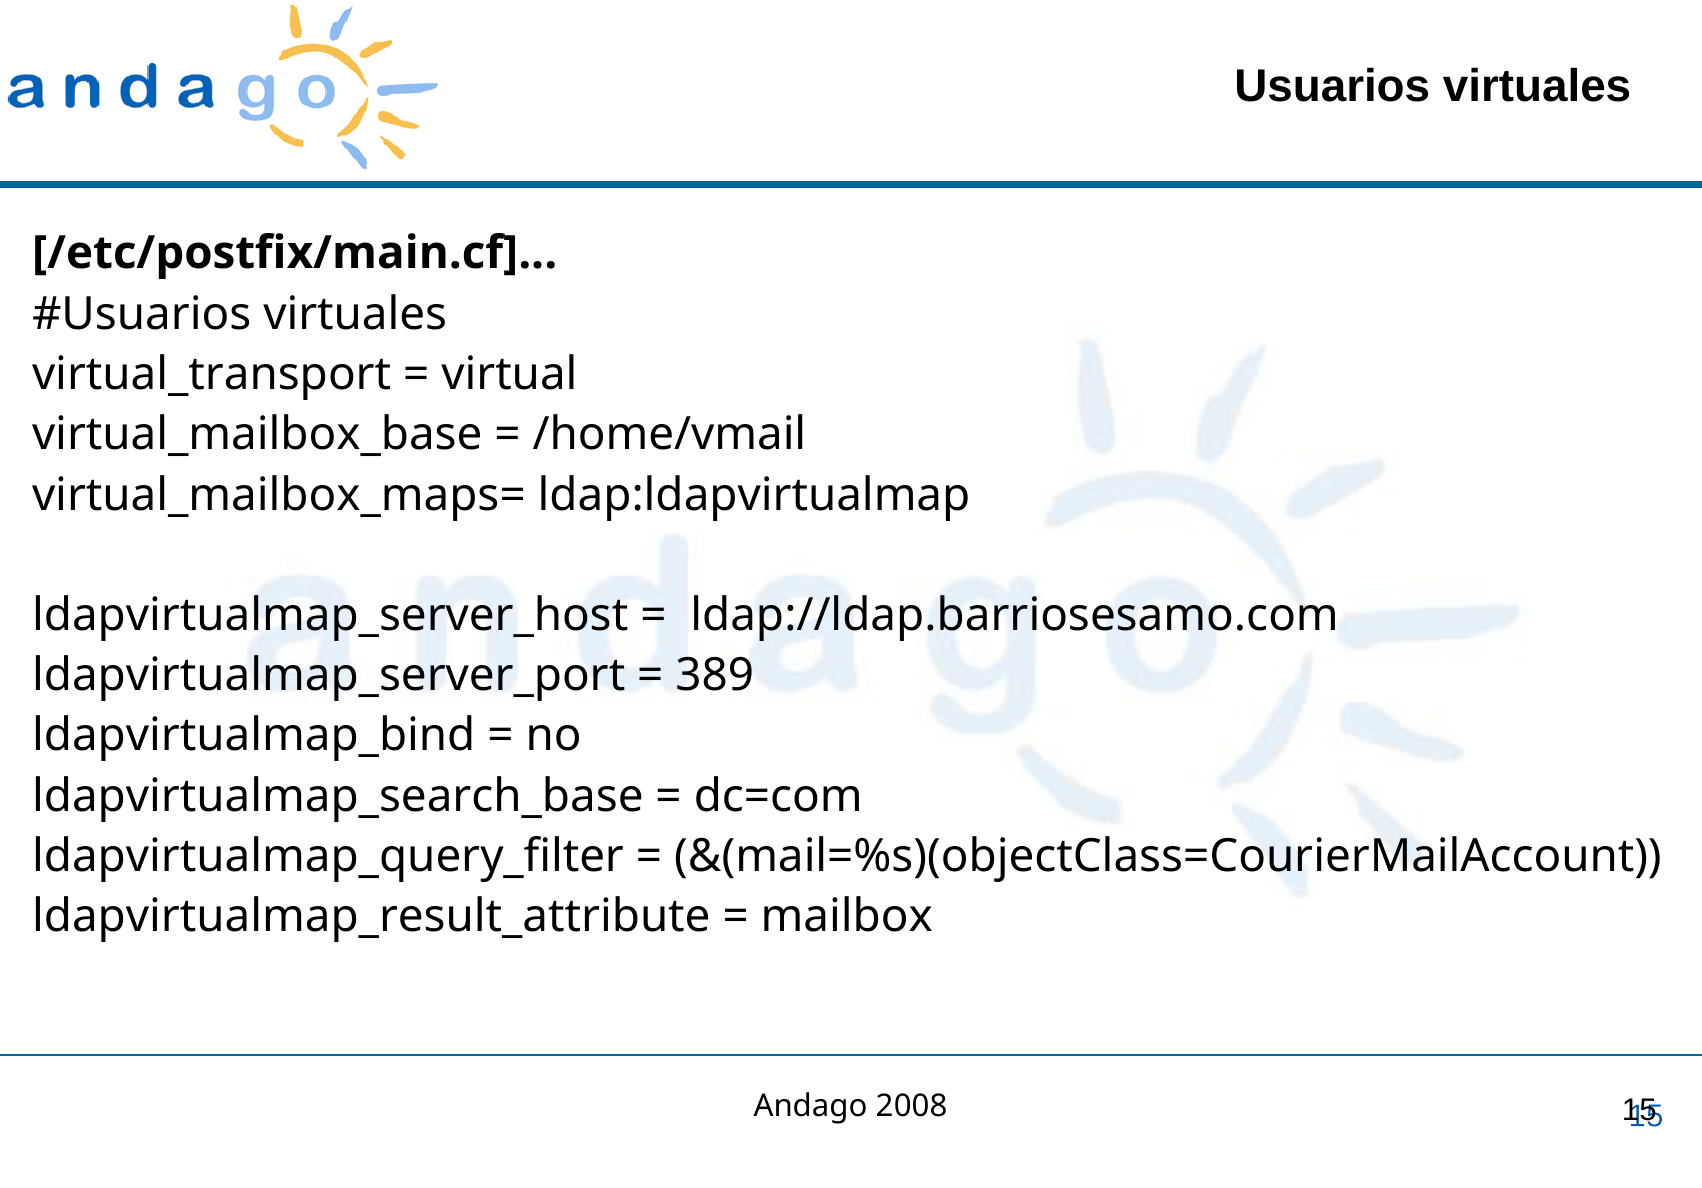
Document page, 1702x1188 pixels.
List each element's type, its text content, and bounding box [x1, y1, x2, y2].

picture [0, 0, 255, 175]
subtitle [/etc/postfix/main.cf]... #Usuarios virtuales virtual_transport = virtual virtual_mailbox_base = /home/vmail virtual_mailbox_maps= ldap:ldapvirtualmap ldapvirtualmap_server_host = ldap://ldap.barriosesamo.com ldapvirtualmap_server_port = 389 ldapvirtualmap_bind = no ldapvirtualmap_search_base = dc=com ldapvirtualmap_query_filter = (&(mail=%s)(objectClass=CourierMailAccount)) ldapvirtualmap_result_attribute = mailbox [32, 184, 1689, 1188]
title Usuarios virtuales [255, 0, 1702, 181]
